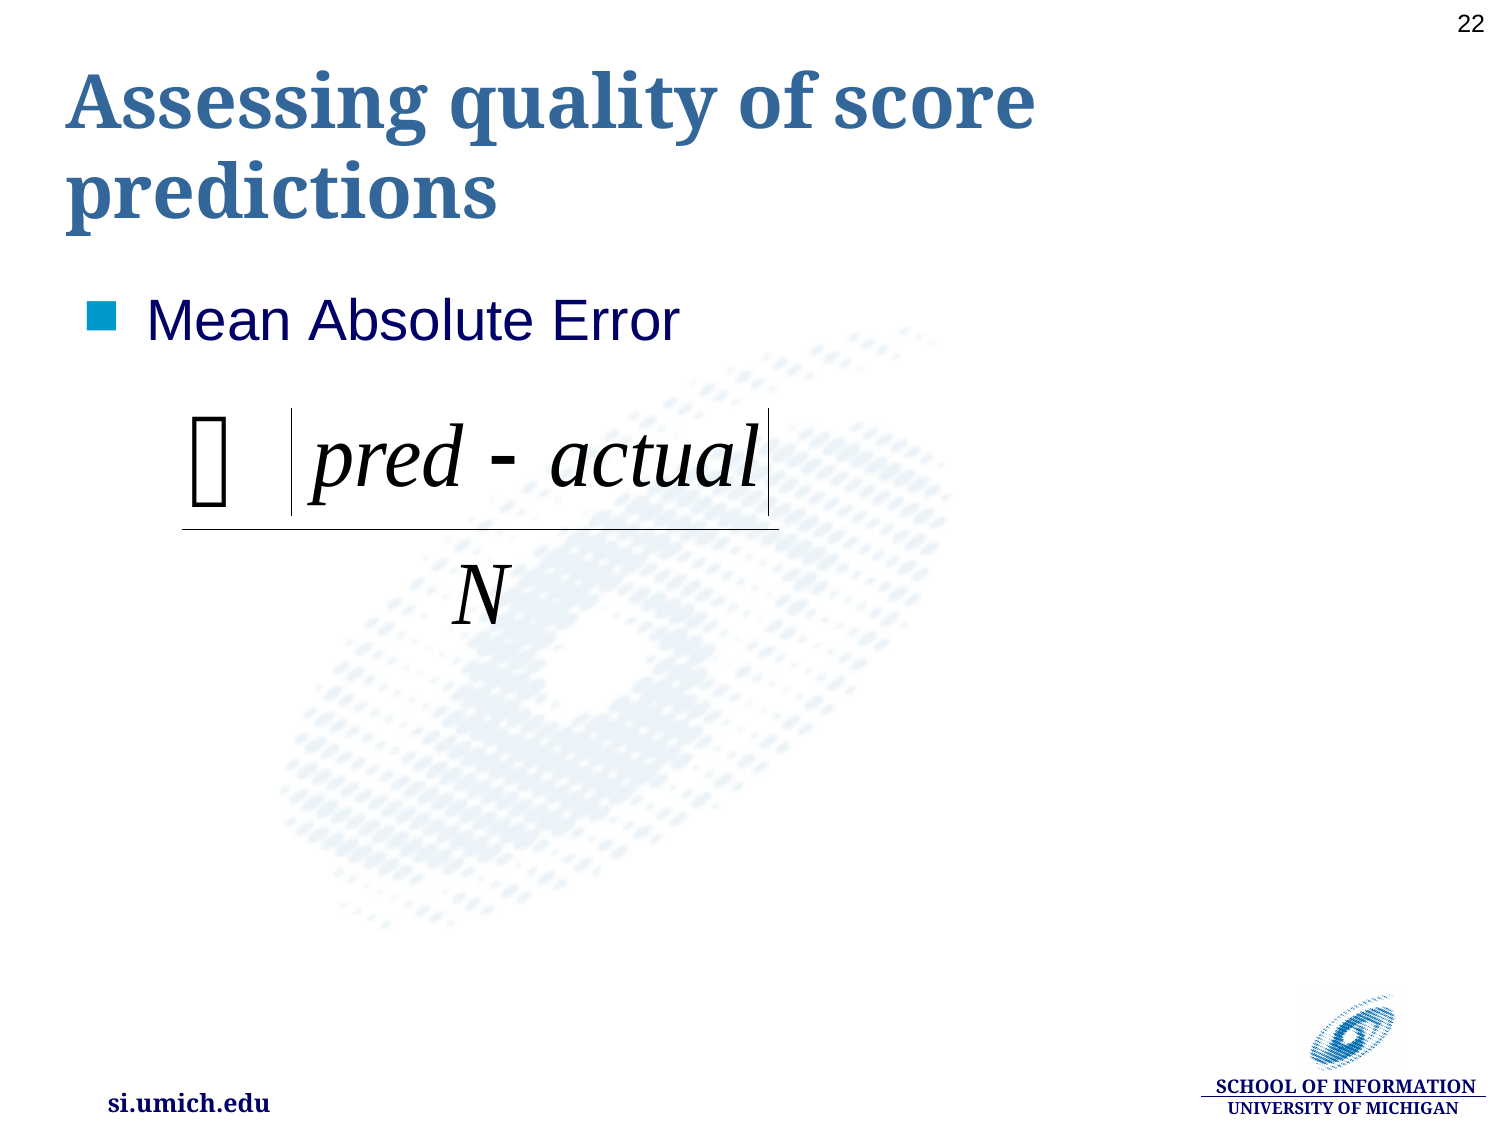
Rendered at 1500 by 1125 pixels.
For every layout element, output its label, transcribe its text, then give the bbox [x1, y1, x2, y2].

title Assessing quality of score predictions [50, 49, 1326, 238]
picture [1299, 987, 1401, 1073]
text_box [169, 388, 796, 645]
list Mean Absolute Error [74, 275, 701, 1026]
picture [200, 270, 1000, 953]
text_box <number> [1337, 0, 1500, 51]
